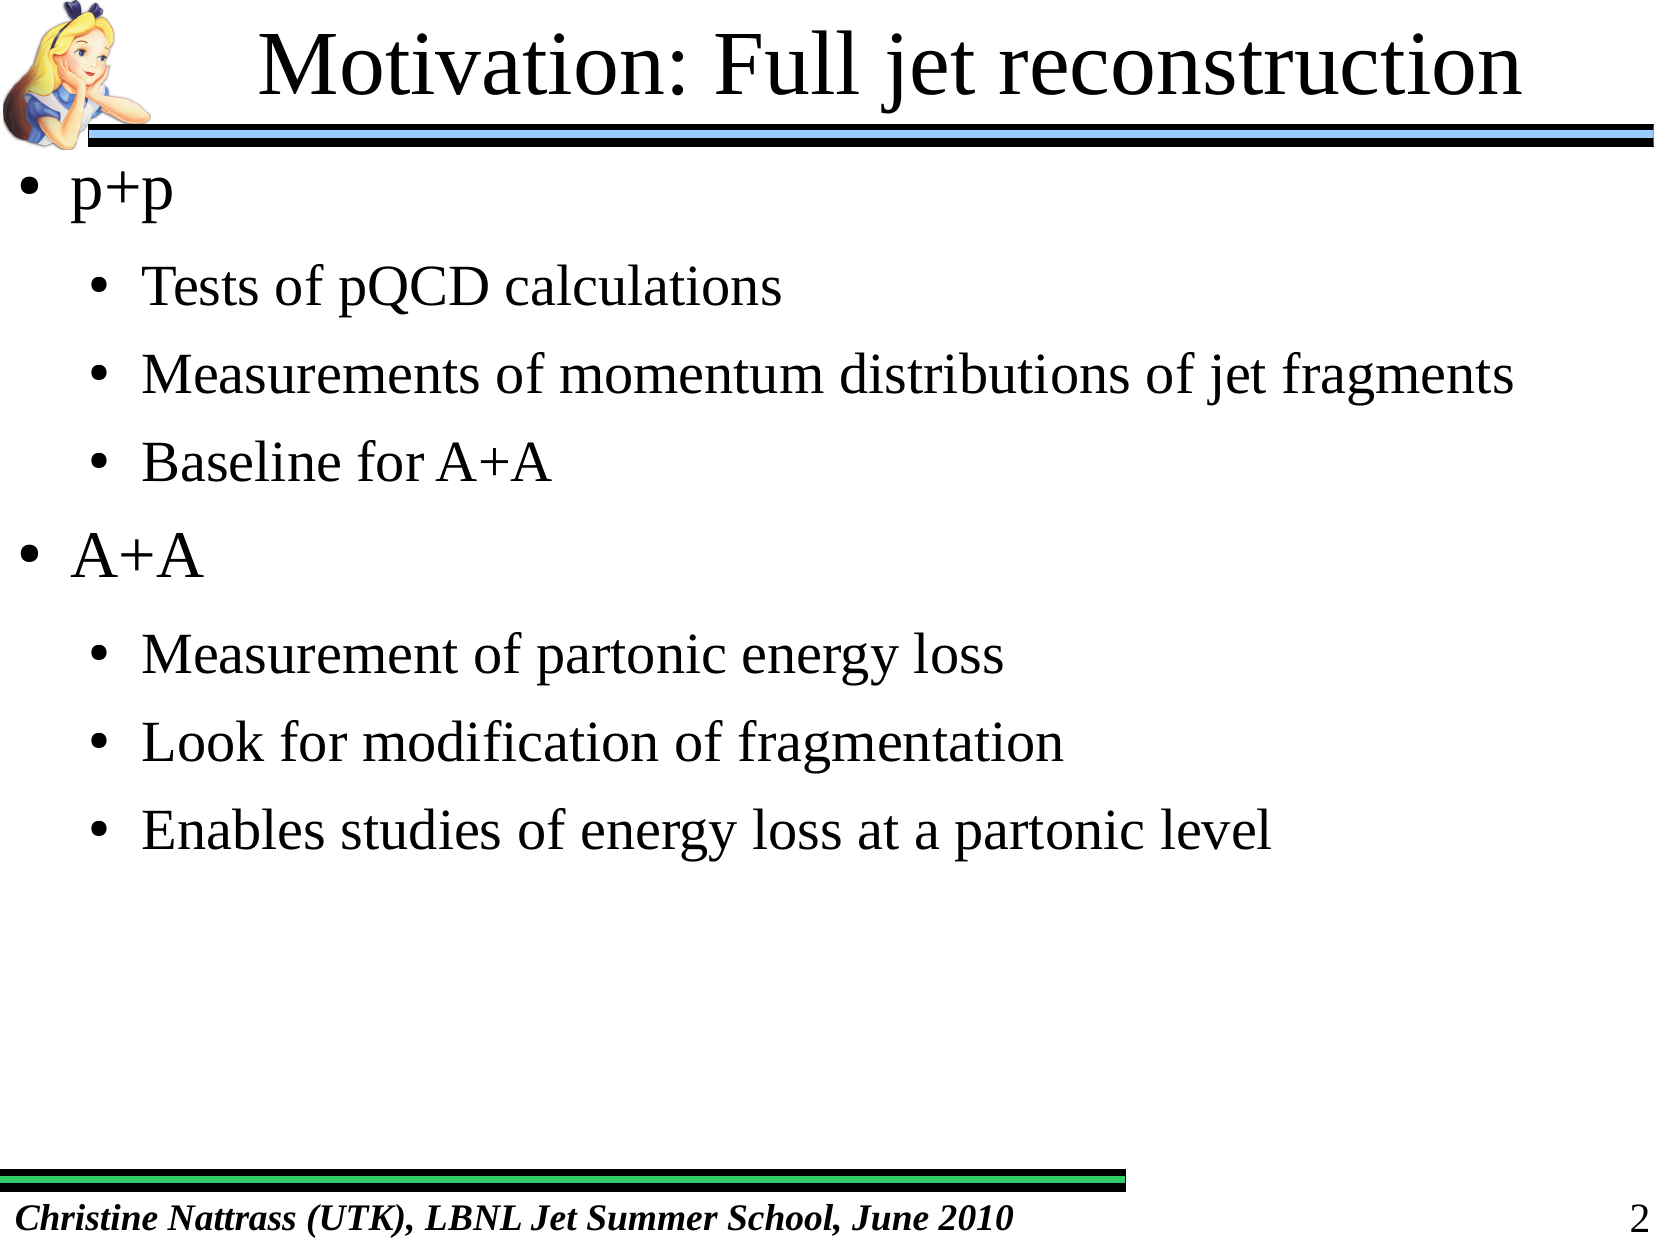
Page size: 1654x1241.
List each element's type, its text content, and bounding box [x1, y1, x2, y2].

title Motivation: Full jet reconstruction [129, 0, 1654, 150]
picture [3, 0, 129, 150]
list p+p Tests of pQCD calculations Measurements of momentum distributions of jet fragments Baseline for A+A A+A Measurement of partonic energy loss Look for modification of fragmentation Enables studies of energy loss at a partonic level [0, 150, 1654, 1163]
